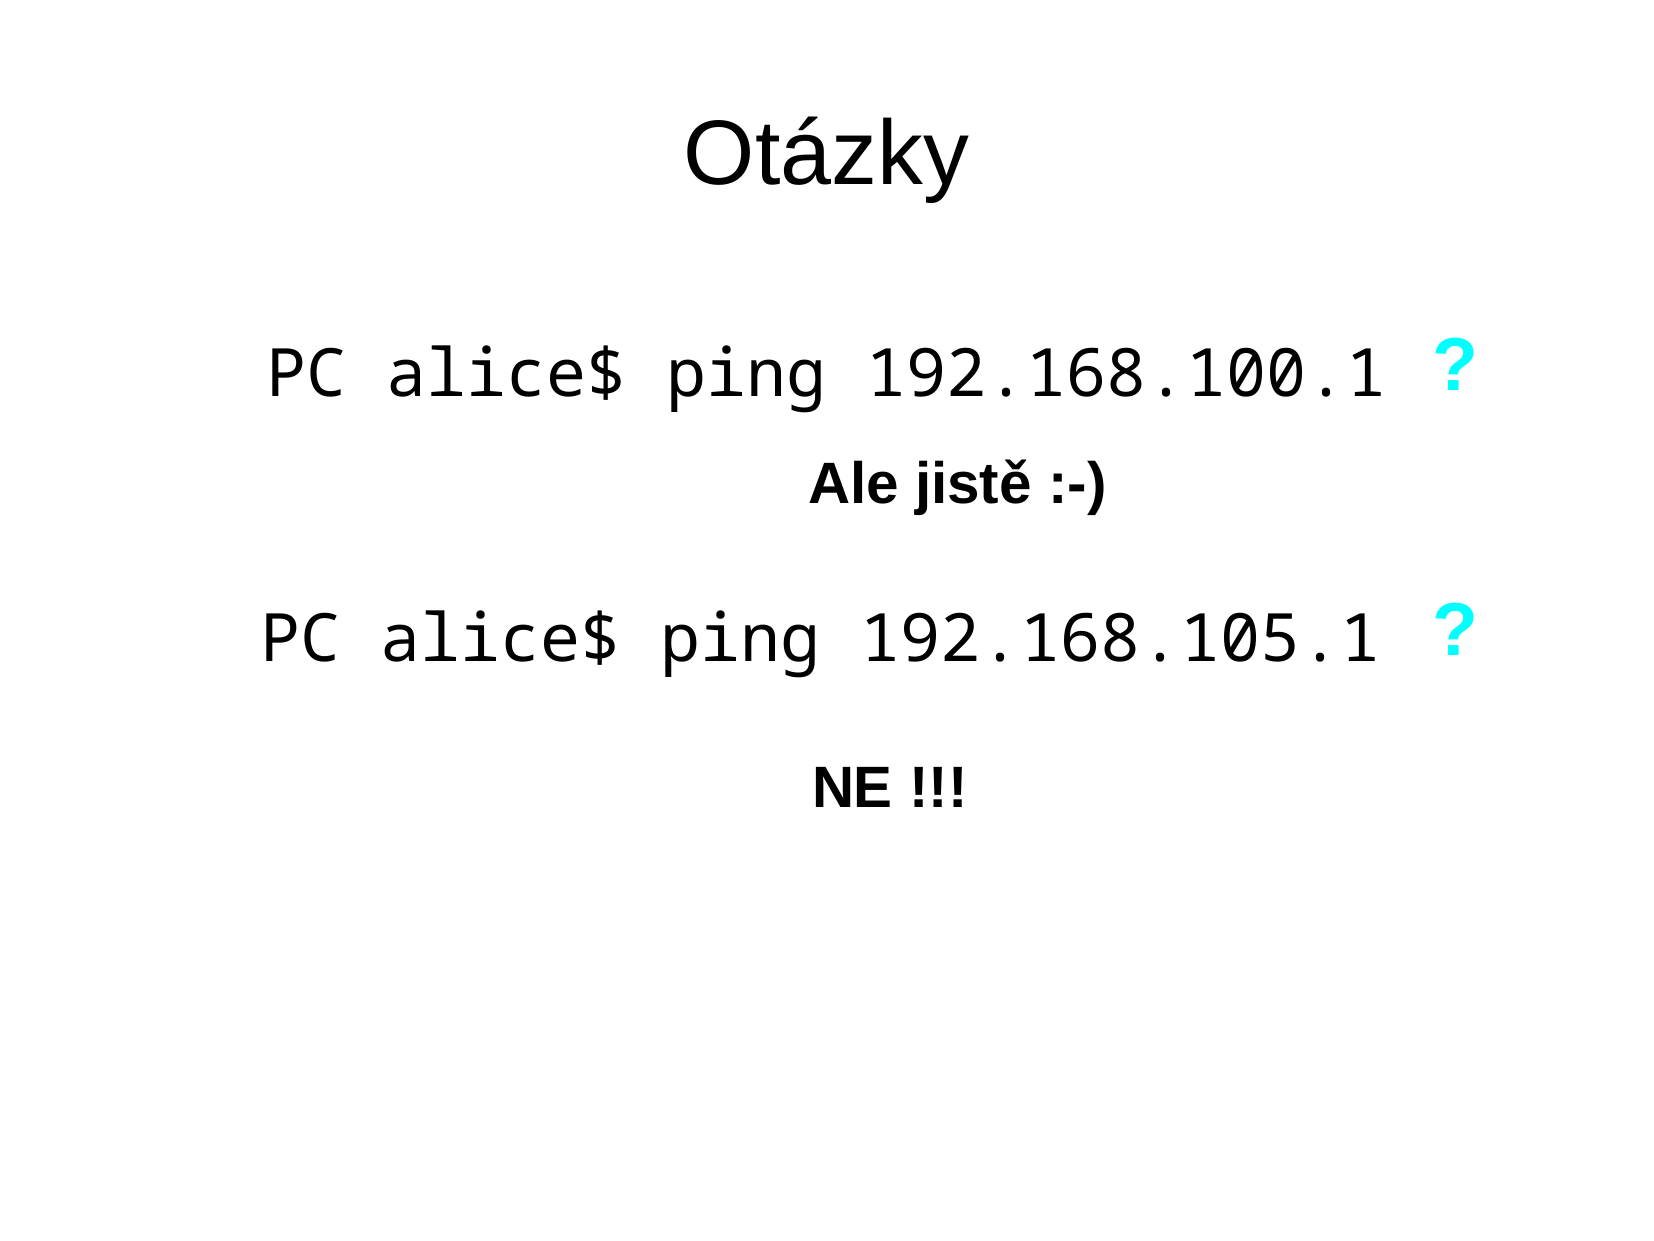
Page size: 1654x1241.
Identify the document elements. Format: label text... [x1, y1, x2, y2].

text_box ? [1417, 314, 1506, 414]
text_box Ale jistě :-) [793, 442, 1123, 523]
title Otázky [82, 49, 1571, 257]
text_box ? [1417, 580, 1506, 680]
subtitle PC alice$ ping 192.168.100.1 [82, 297, 1571, 443]
text_box PC alice$ ping 192.168.105.1 [76, 563, 1565, 709]
text_box NE !!! [797, 746, 983, 827]
